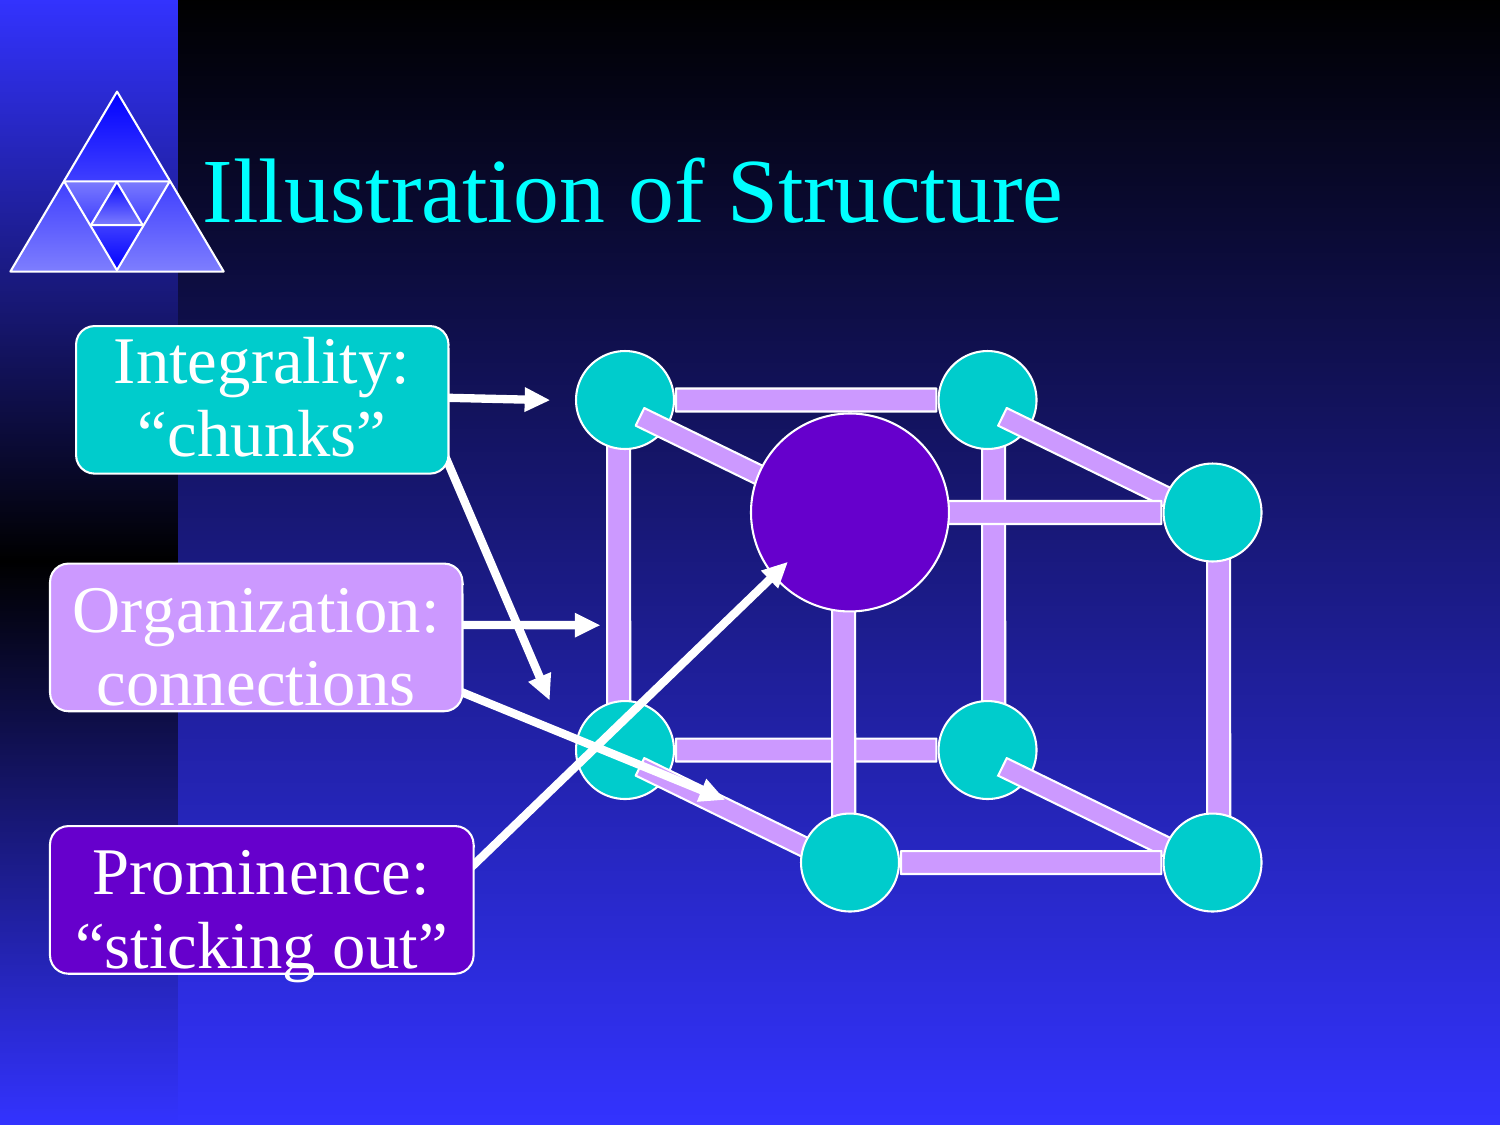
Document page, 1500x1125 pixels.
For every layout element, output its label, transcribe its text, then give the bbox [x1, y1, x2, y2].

text_box [290, 968, 309, 974]
text_box [76, 326, 449, 474]
text_box [576, 351, 1262, 912]
title Illustration of Structure [187, 99, 1463, 288]
text_box [50, 563, 463, 712]
text_box [49, 826, 474, 974]
text_box [576, 744, 587, 759]
text_box [676, 388, 937, 412]
text_box Organization: connections [56, 569, 456, 706]
text_box Integrality: “chunks” [82, 332, 443, 468]
text_box Prominence: “sticking out” [56, 832, 467, 968]
text_box [605, 705, 690, 780]
